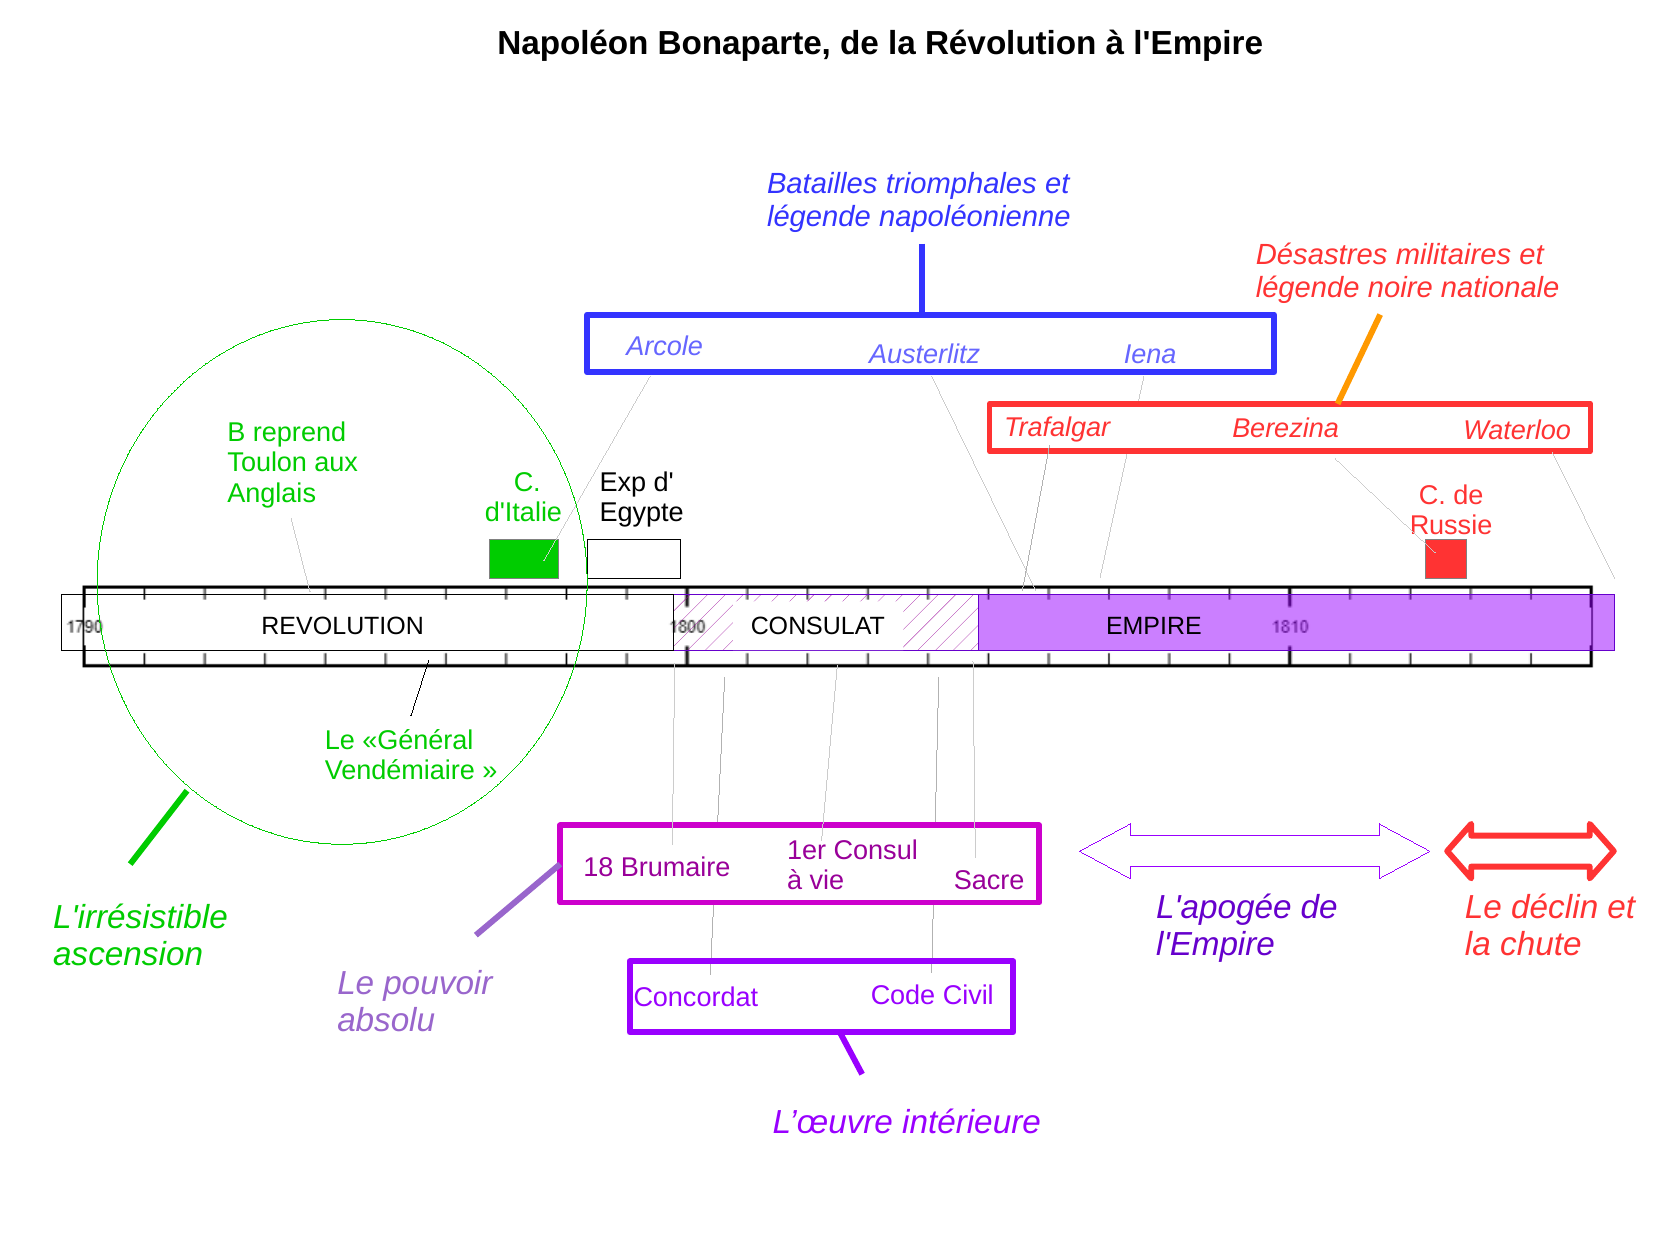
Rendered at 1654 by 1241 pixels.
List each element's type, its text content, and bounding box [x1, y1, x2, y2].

text_box L'apogée de l'Empire [1138, 878, 1447, 974]
text_box [560, 825, 822, 903]
text_box Le «Général Vendémiaire » [310, 717, 520, 799]
picture [61, 651, 1615, 677]
text_box L’œuvre intérieure [754, 1093, 1075, 1158]
text_box Napoléon Bonaparte, de la Révolution à l'Empire [479, 13, 1282, 73]
text_box [989, 403, 1337, 452]
text_box Trafalgar [989, 404, 1142, 458]
text_box L'irrésistible ascension [35, 887, 301, 983]
text_box Exp d' Egypte [584, 459, 724, 540]
text_box [489, 540, 559, 579]
text_box Iena [1109, 331, 1208, 369]
text_box Désastres militaires et légende noire nationale [1238, 227, 1620, 315]
text_box [1425, 553, 1467, 579]
picture [587, 578, 1615, 594]
text_box C. d'Italie [470, 459, 584, 540]
picture [62, 595, 673, 650]
text_box Code Civil [856, 972, 1009, 1018]
picture [61, 578, 97, 594]
text_box Waterloo [1448, 407, 1602, 453]
text_box B reprend Toulon aux Anglais [212, 409, 386, 523]
text_box Austerlitz [854, 331, 1011, 369]
text_box Sacre [939, 857, 1040, 903]
text_box Le déclin et la chute [1447, 878, 1654, 1011]
text_box 1er Consul à vie [772, 827, 938, 903]
text_box REVOLUTION [243, 601, 443, 651]
text_box C. de Russie [1395, 472, 1538, 553]
text_box Arcole [611, 323, 722, 369]
text_box Batailles triomphales et légende napoléonienne [749, 156, 1131, 244]
text_box Concordat [618, 974, 627, 1020]
text_box EMPIRE [1088, 601, 1220, 651]
text_box Le pouvoir absolu [319, 954, 564, 1049]
text_box Berezina [1217, 405, 1371, 459]
picture [98, 578, 587, 594]
text_box 18 Brumaire [568, 844, 746, 890]
text_box [1341, 403, 1591, 452]
text_box Concordat [633, 974, 773, 1020]
text_box CONSULAT [733, 601, 904, 651]
text_box [674, 594, 1615, 651]
text_box [823, 825, 1040, 903]
